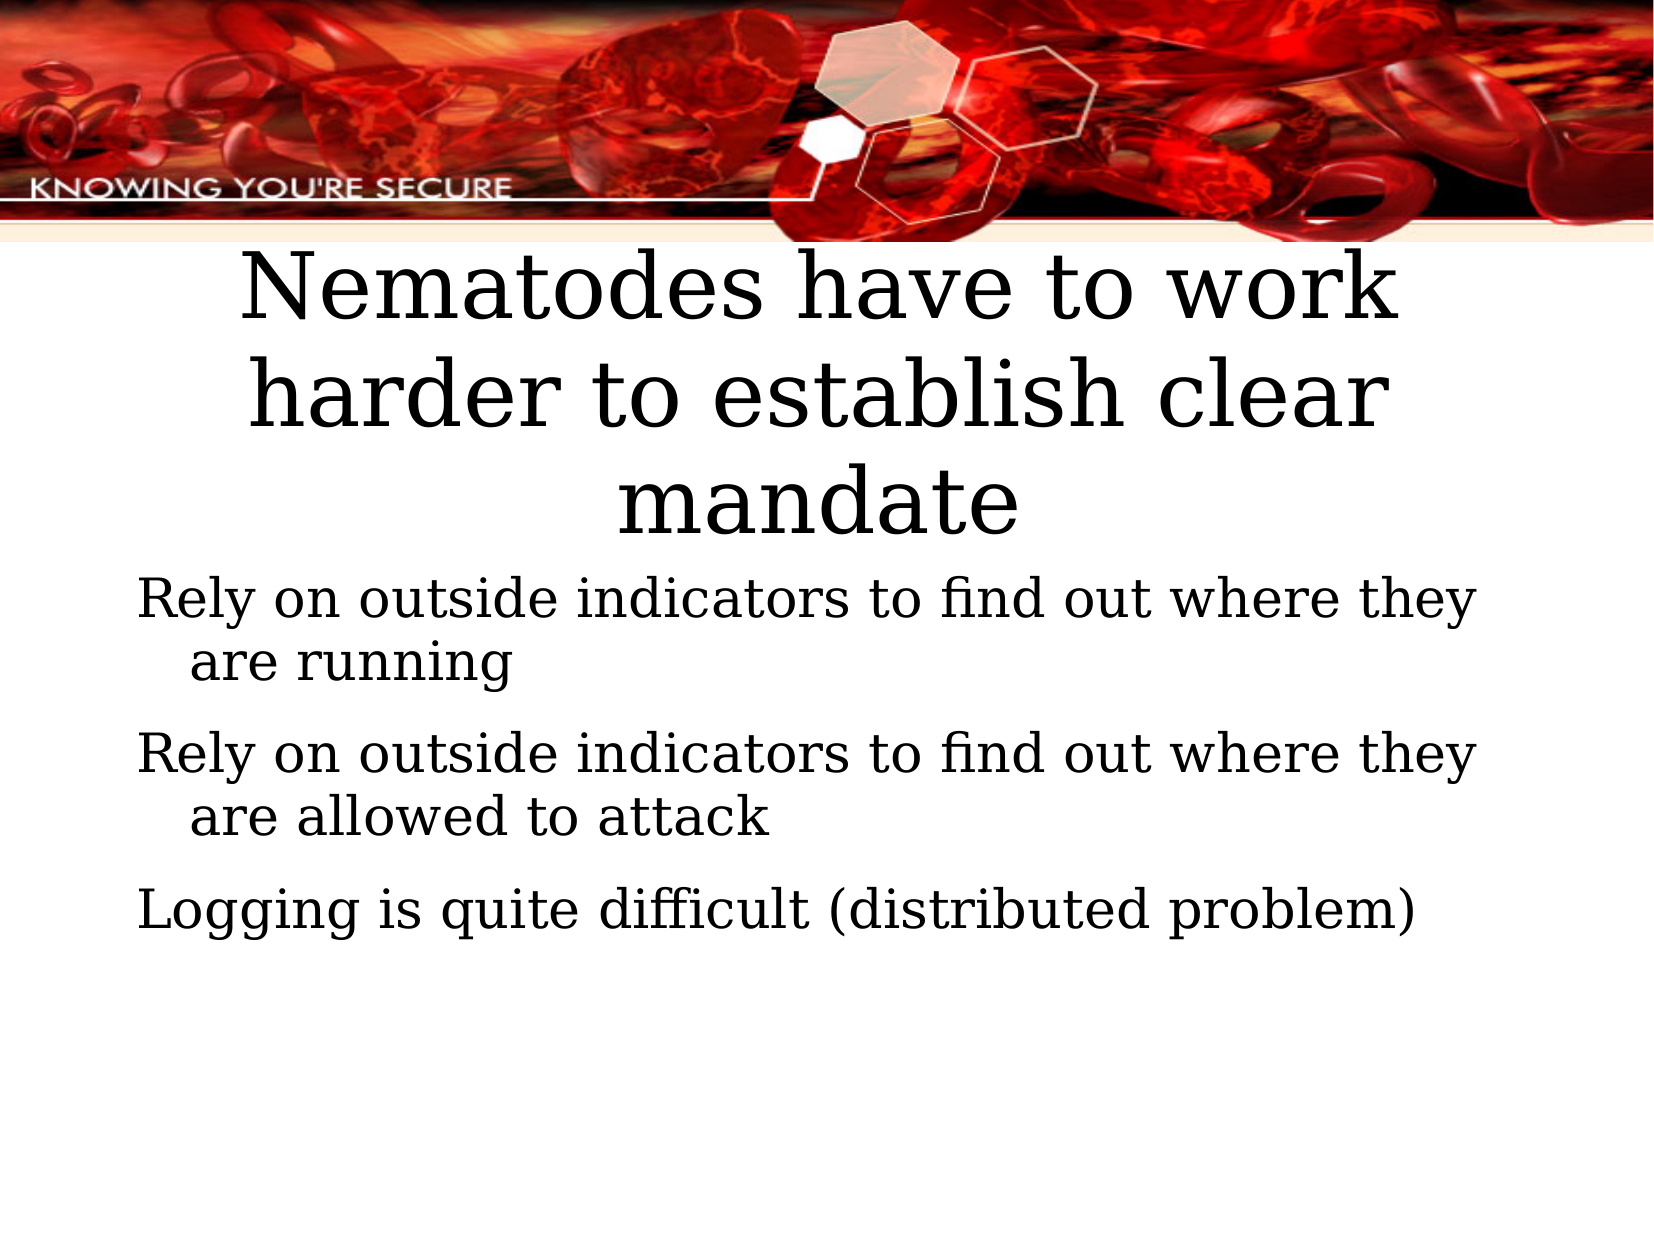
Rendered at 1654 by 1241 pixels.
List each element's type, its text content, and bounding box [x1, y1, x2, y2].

list Rely on outside indicators to find out where they are running Rely on outside indicators to find out where they are allowed to attack Logging is quite difficult (distributed problem) [118, 567, 1531, 1241]
picture [0, 0, 1654, 242]
title Nematodes have to work harder to establish clear mandate [113, 233, 1526, 555]
